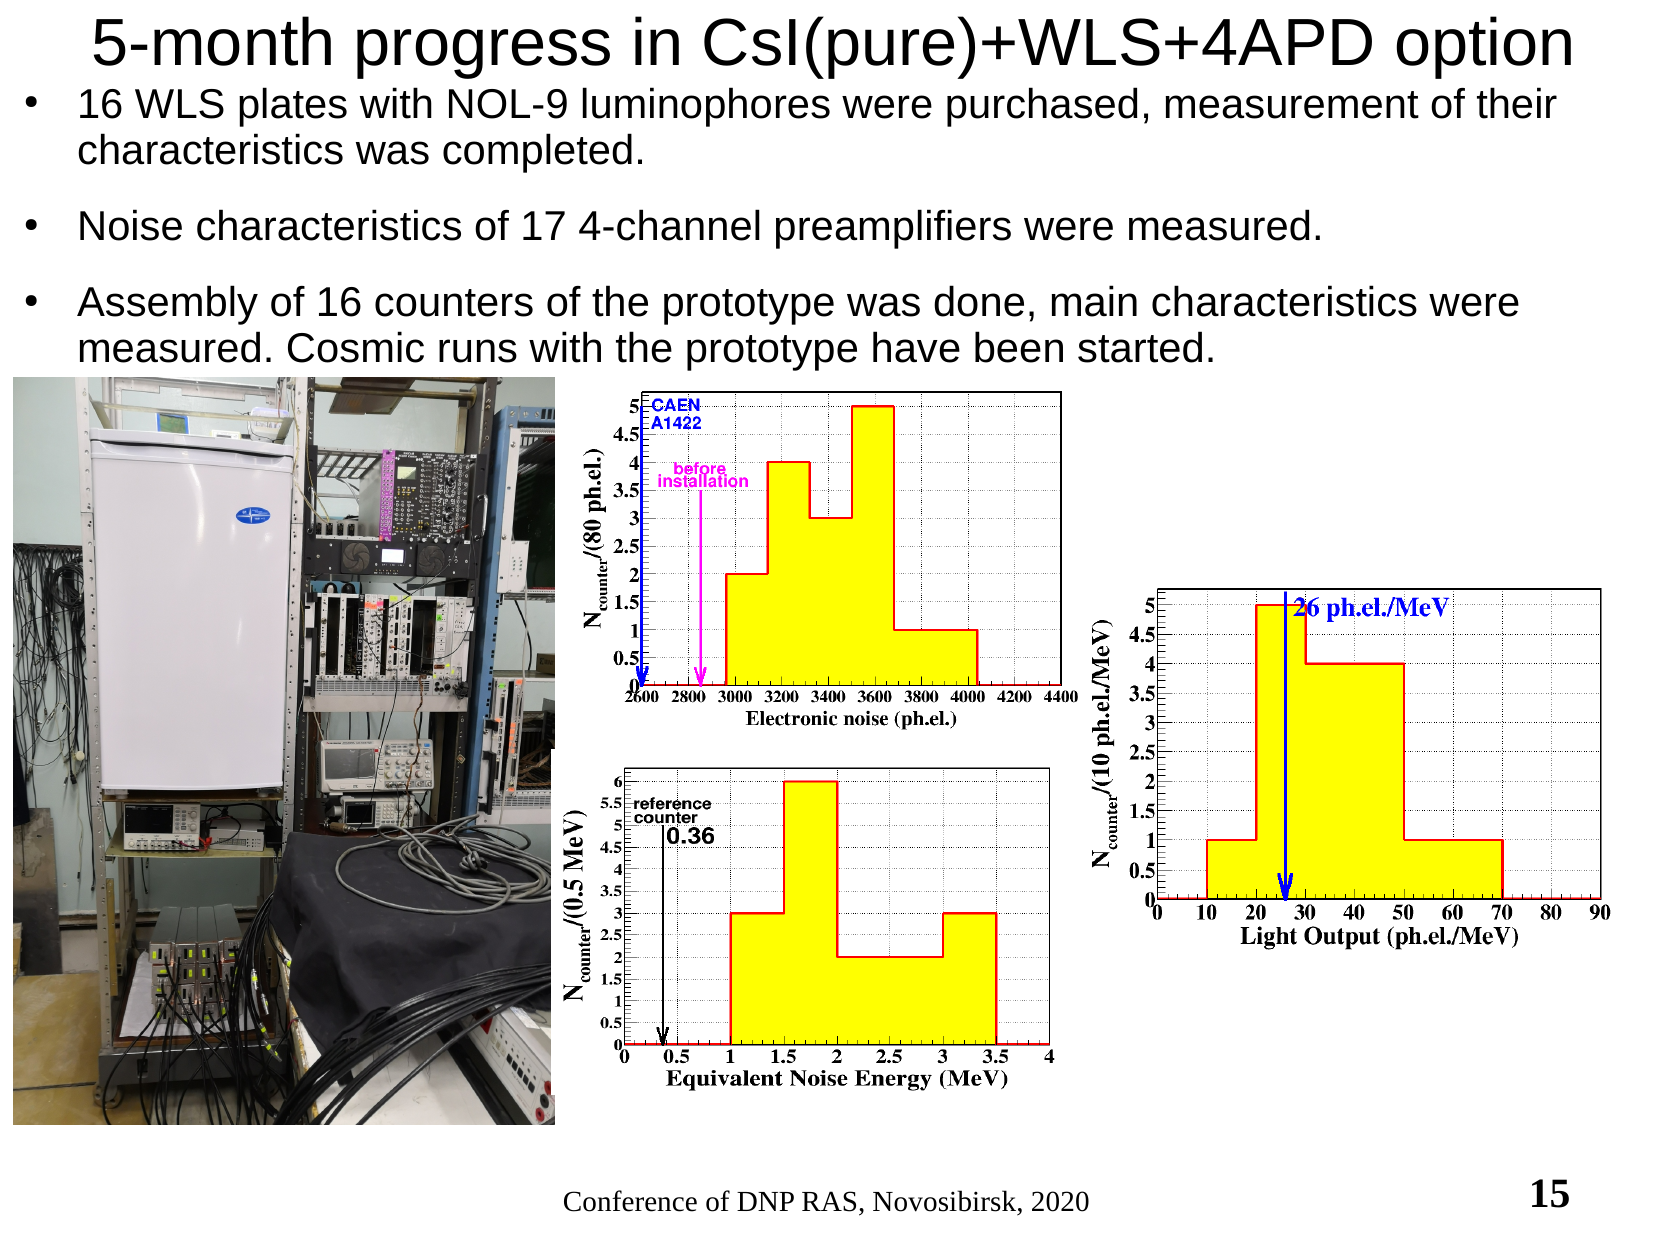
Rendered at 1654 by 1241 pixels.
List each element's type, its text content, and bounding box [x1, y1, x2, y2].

title 5-month progress in CsI(pure)+WLS+4APD option [15, 5, 1654, 80]
picture [573, 371, 1636, 955]
list 16 WLS plates with NOL-9 luminophores were purchased, measurement of their characteristics was completed. Noise characteristics of 17 4-channel preamplifiers were measured. Assembly of 16 counters of the prototype was done, main characteristics were measured. Cosmic runs with the prototype have been started. [6, 80, 1645, 741]
picture [13, 377, 1081, 1126]
